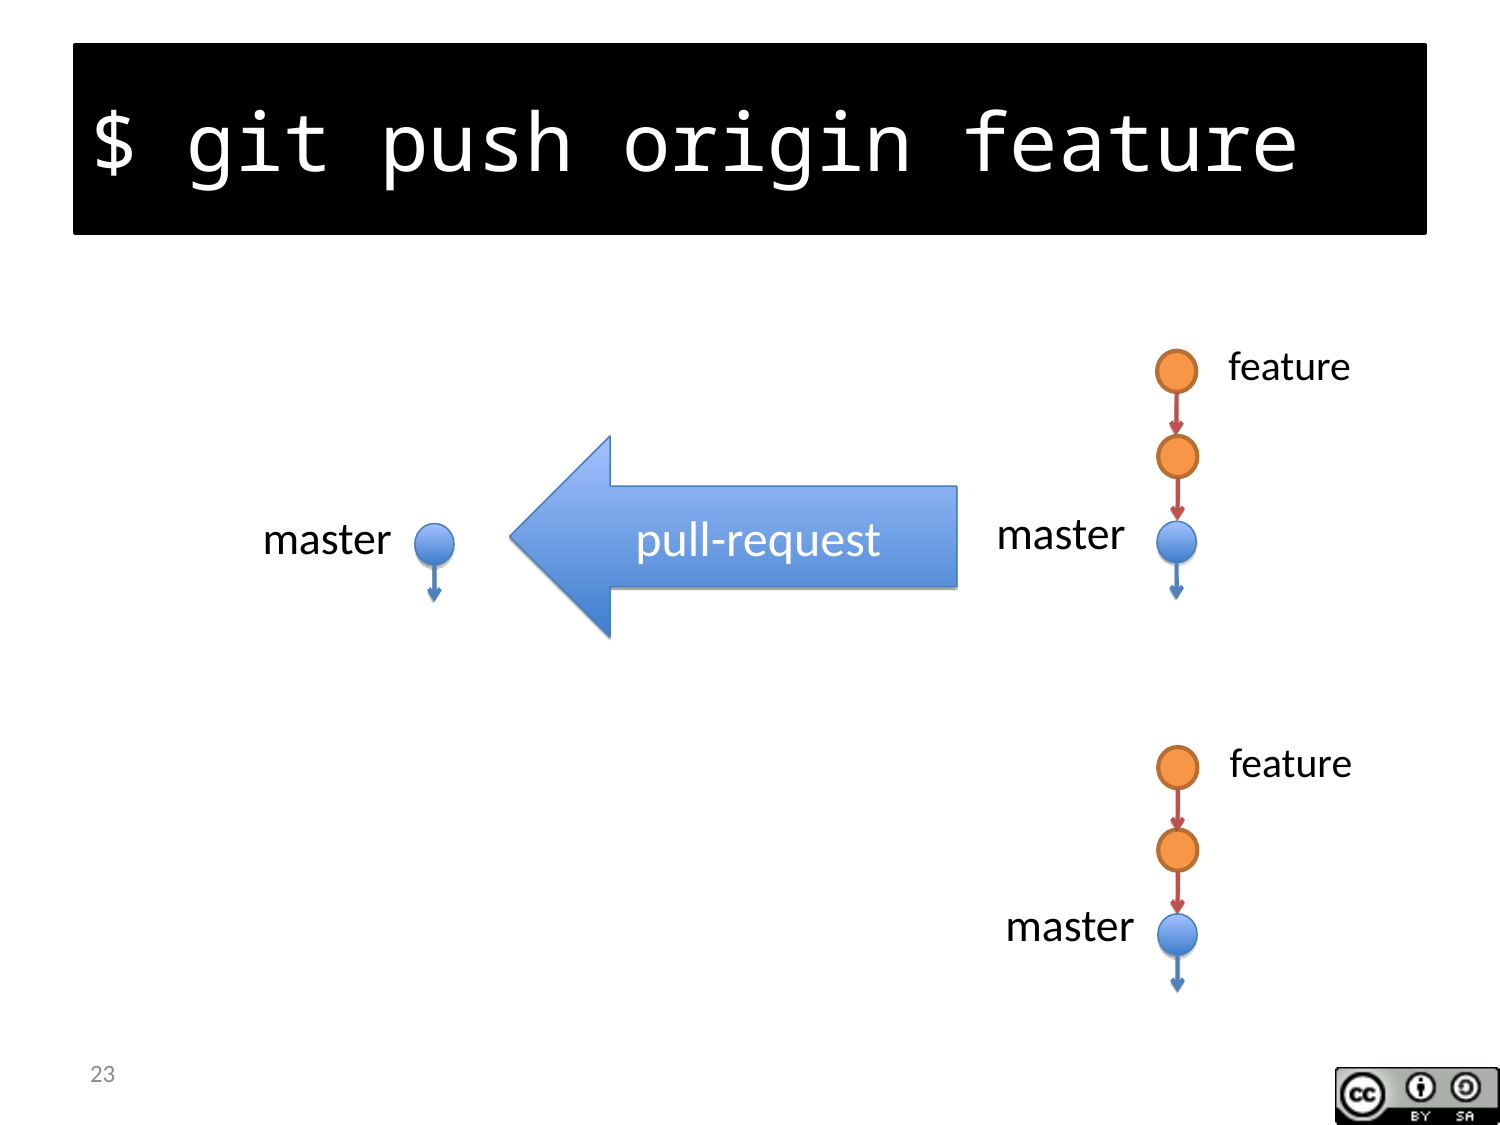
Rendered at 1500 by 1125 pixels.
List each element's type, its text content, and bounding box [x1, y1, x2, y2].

text_box [1158, 521, 1197, 563]
text_box feature [1193, 331, 1386, 397]
picture [1335, 1067, 1500, 1125]
text_box [1157, 350, 1197, 392]
text_box master [965, 496, 1158, 566]
title $ git push origin feature [75, 45, 1425, 233]
text_box feature [1194, 727, 1387, 793]
slide_number <number> [75, 1042, 425, 1103]
text_box master [231, 501, 424, 572]
text_box [1158, 746, 1198, 788]
text_box [1158, 435, 1198, 477]
text_box [414, 523, 455, 565]
text_box [1167, 914, 1198, 955]
text_box [1158, 829, 1198, 871]
text_box pull-request [509, 435, 957, 638]
text_box master [974, 887, 1167, 958]
